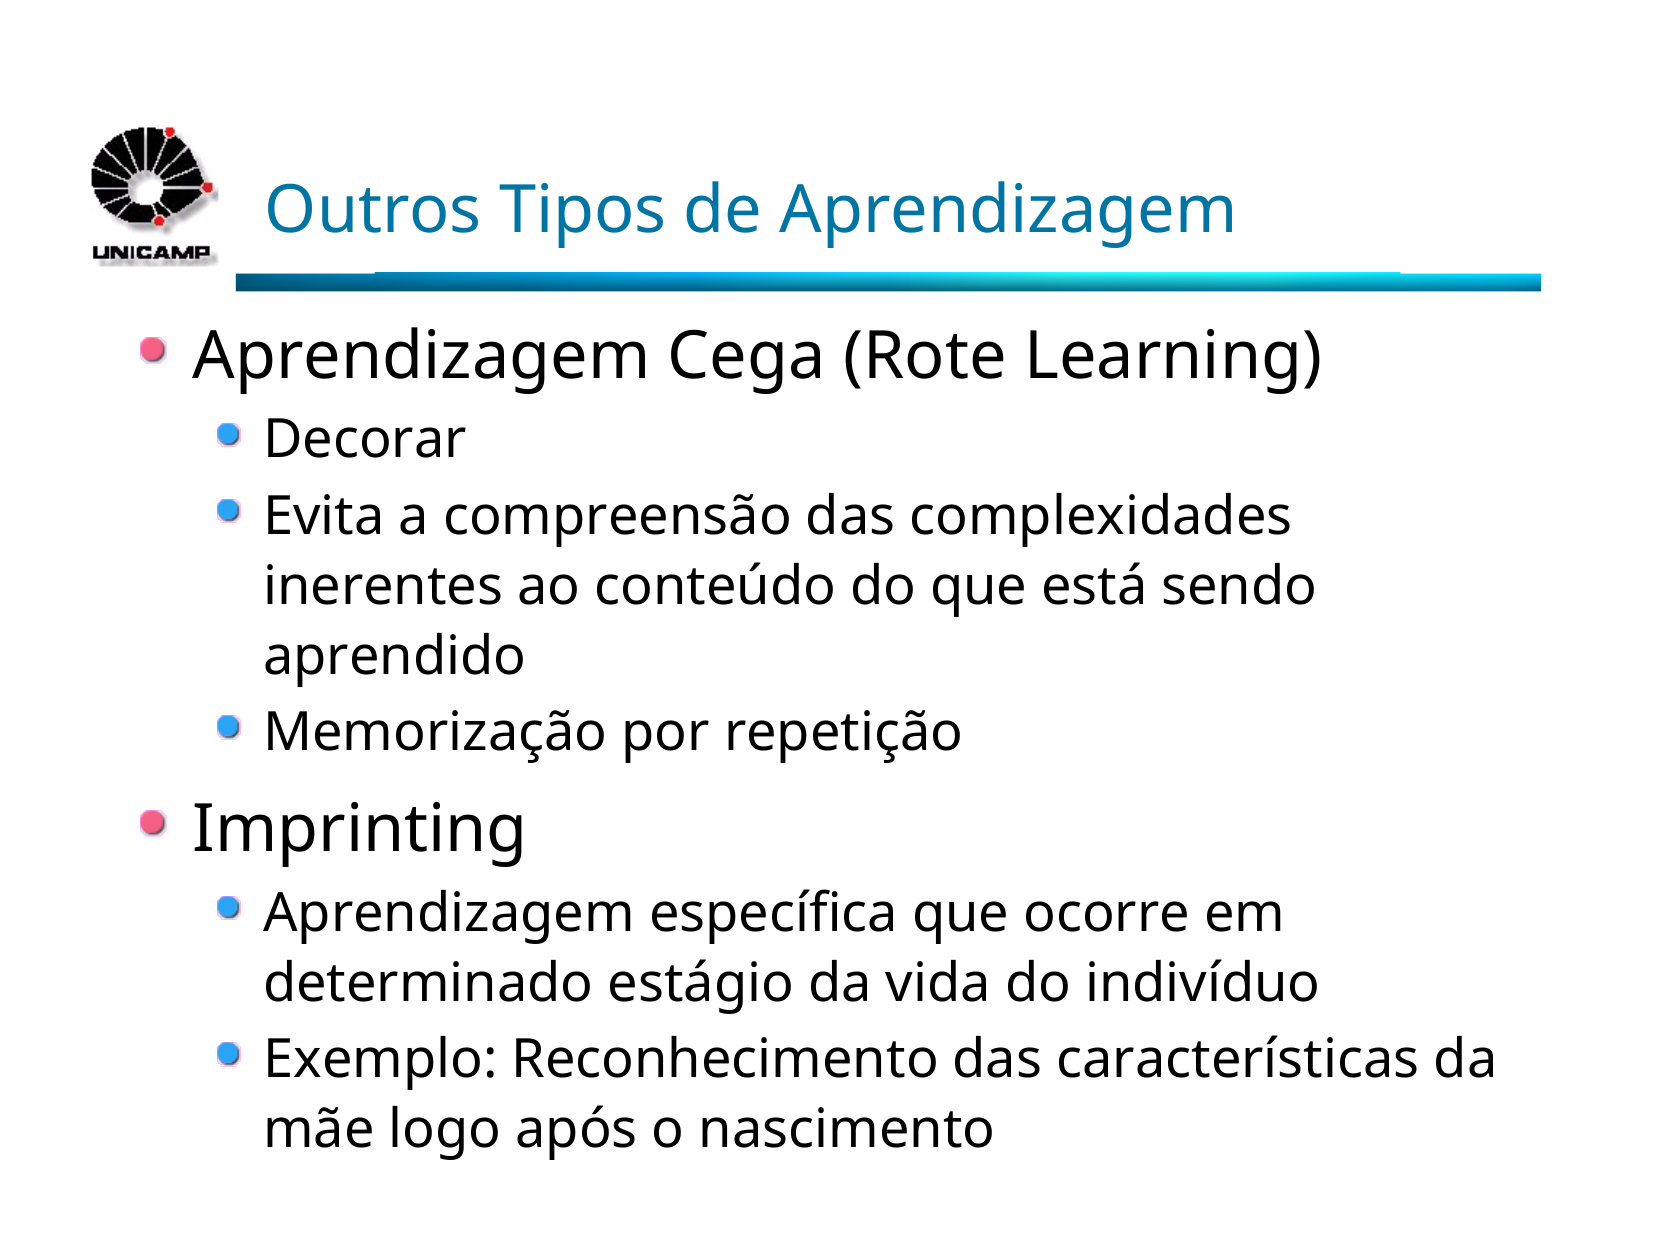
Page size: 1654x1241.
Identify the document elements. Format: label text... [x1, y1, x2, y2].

list Aprendizagem Cega (Rote Learning) Decorar Evita a compreensão das complexidades inerentes ao conteúdo do que está sendo aprendido Memorização por repetição Imprinting Aprendizagem específica que ocorre em determinado estágio da vida do indivíduo Exemplo: Reconhecimento das características da mãe logo após o nascimento [121, 309, 1534, 1167]
picture [125, 272, 1654, 295]
title Outros Tipos de Aprendizagem [264, 57, 1534, 250]
